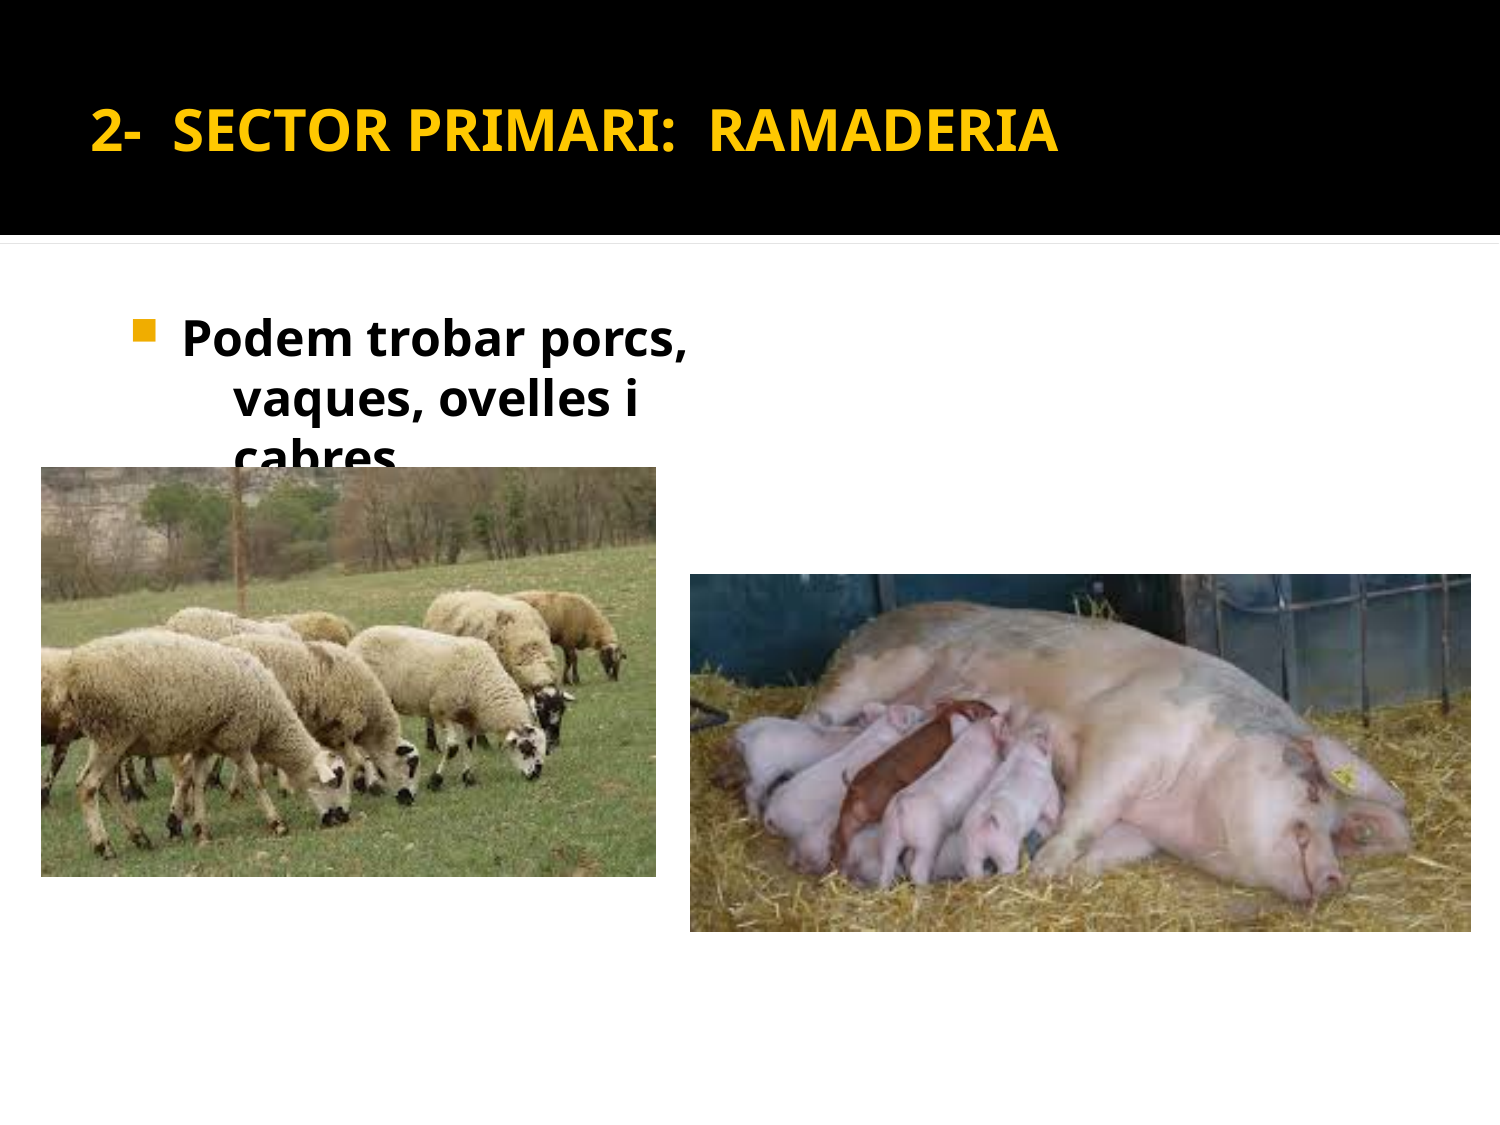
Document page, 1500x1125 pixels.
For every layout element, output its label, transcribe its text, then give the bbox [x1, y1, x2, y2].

list Podem trobar porcs, vaques, ovelles i cabres. [75, 291, 738, 1050]
picture [690, 574, 1471, 932]
picture [41, 468, 656, 877]
title 2- SECTOR PRIMARI: RAMADERIA [75, 24, 1426, 231]
